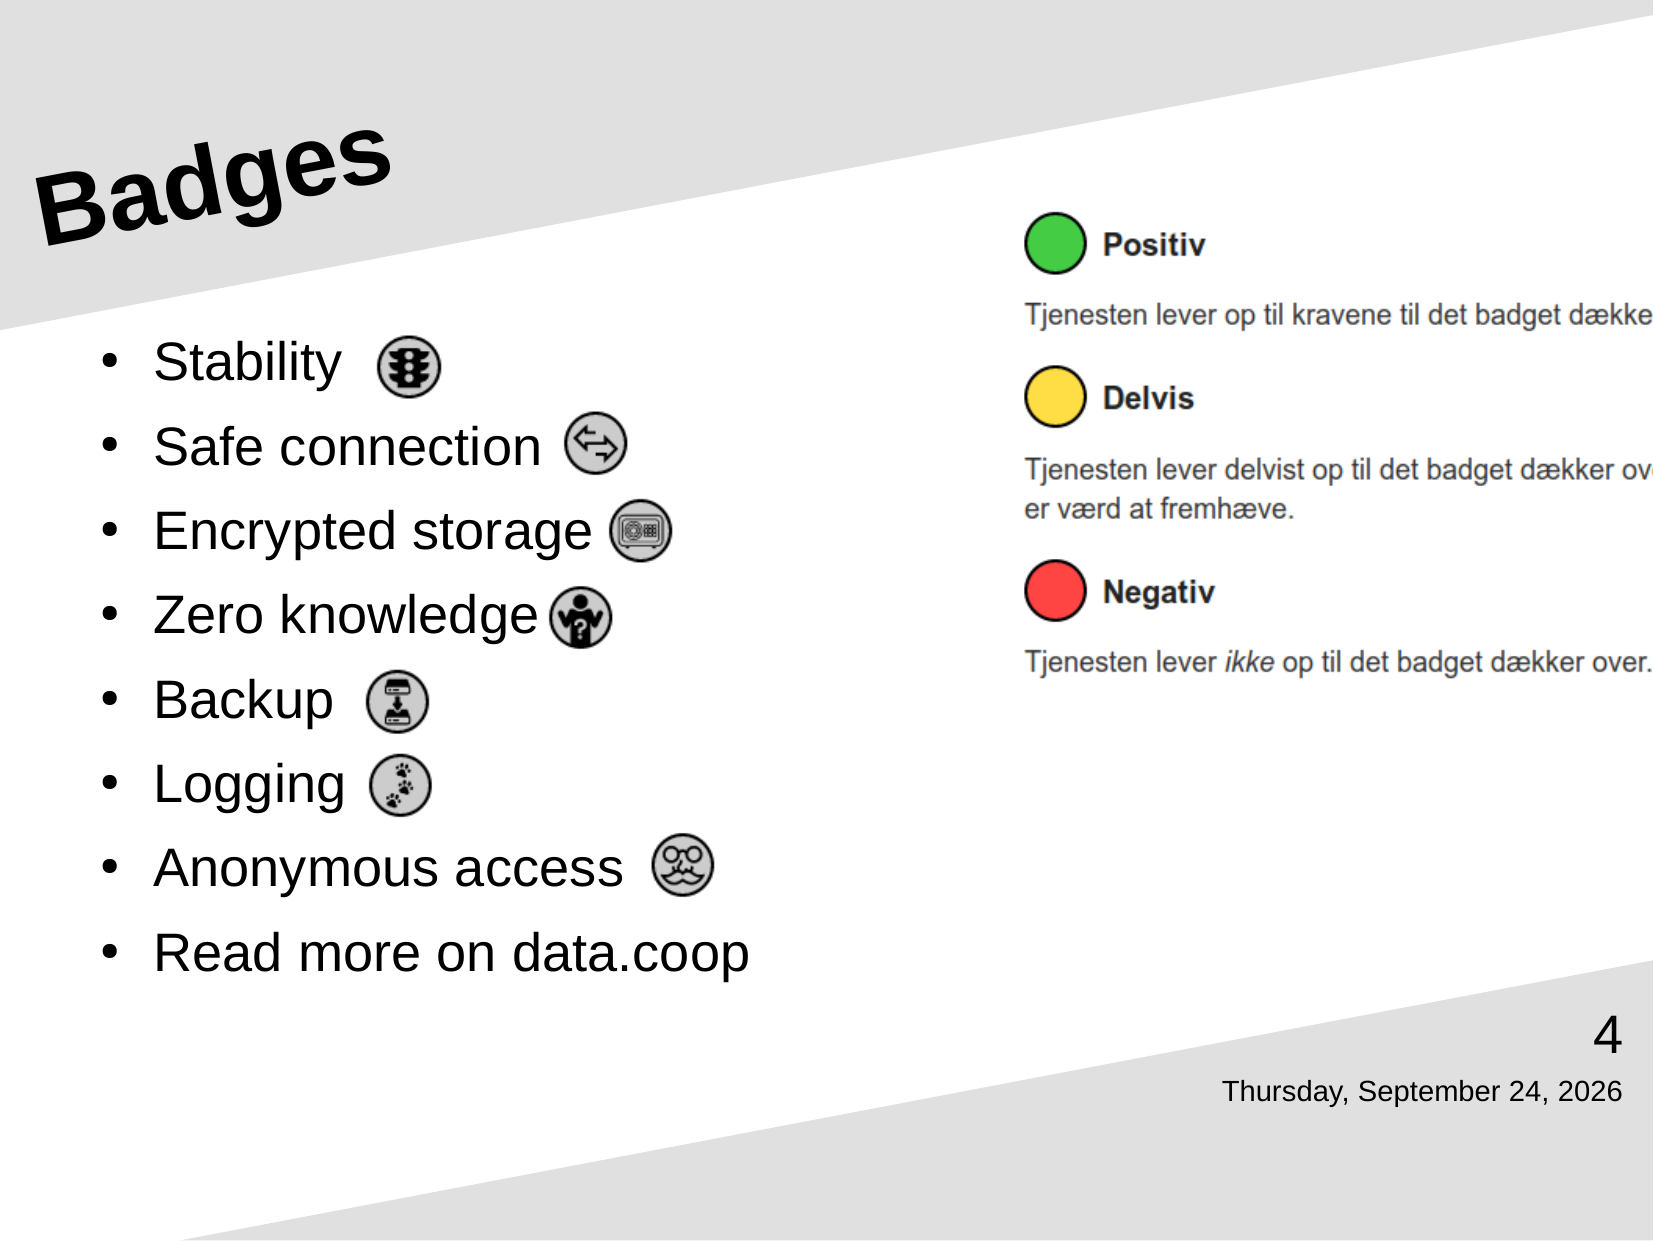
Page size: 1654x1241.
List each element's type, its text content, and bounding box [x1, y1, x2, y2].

picture [360, 659, 434, 742]
picture [630, 824, 730, 905]
picture [555, 404, 685, 569]
picture [540, 574, 622, 661]
title Badges [16, 0, 1518, 315]
picture [998, 192, 1653, 706]
picture [360, 751, 443, 826]
list Stability Safe connection Encrypted storage Zero knowledge Backup Logging Anonymous access Read more on data.coop [82, 331, 1538, 1052]
picture [371, 328, 451, 406]
